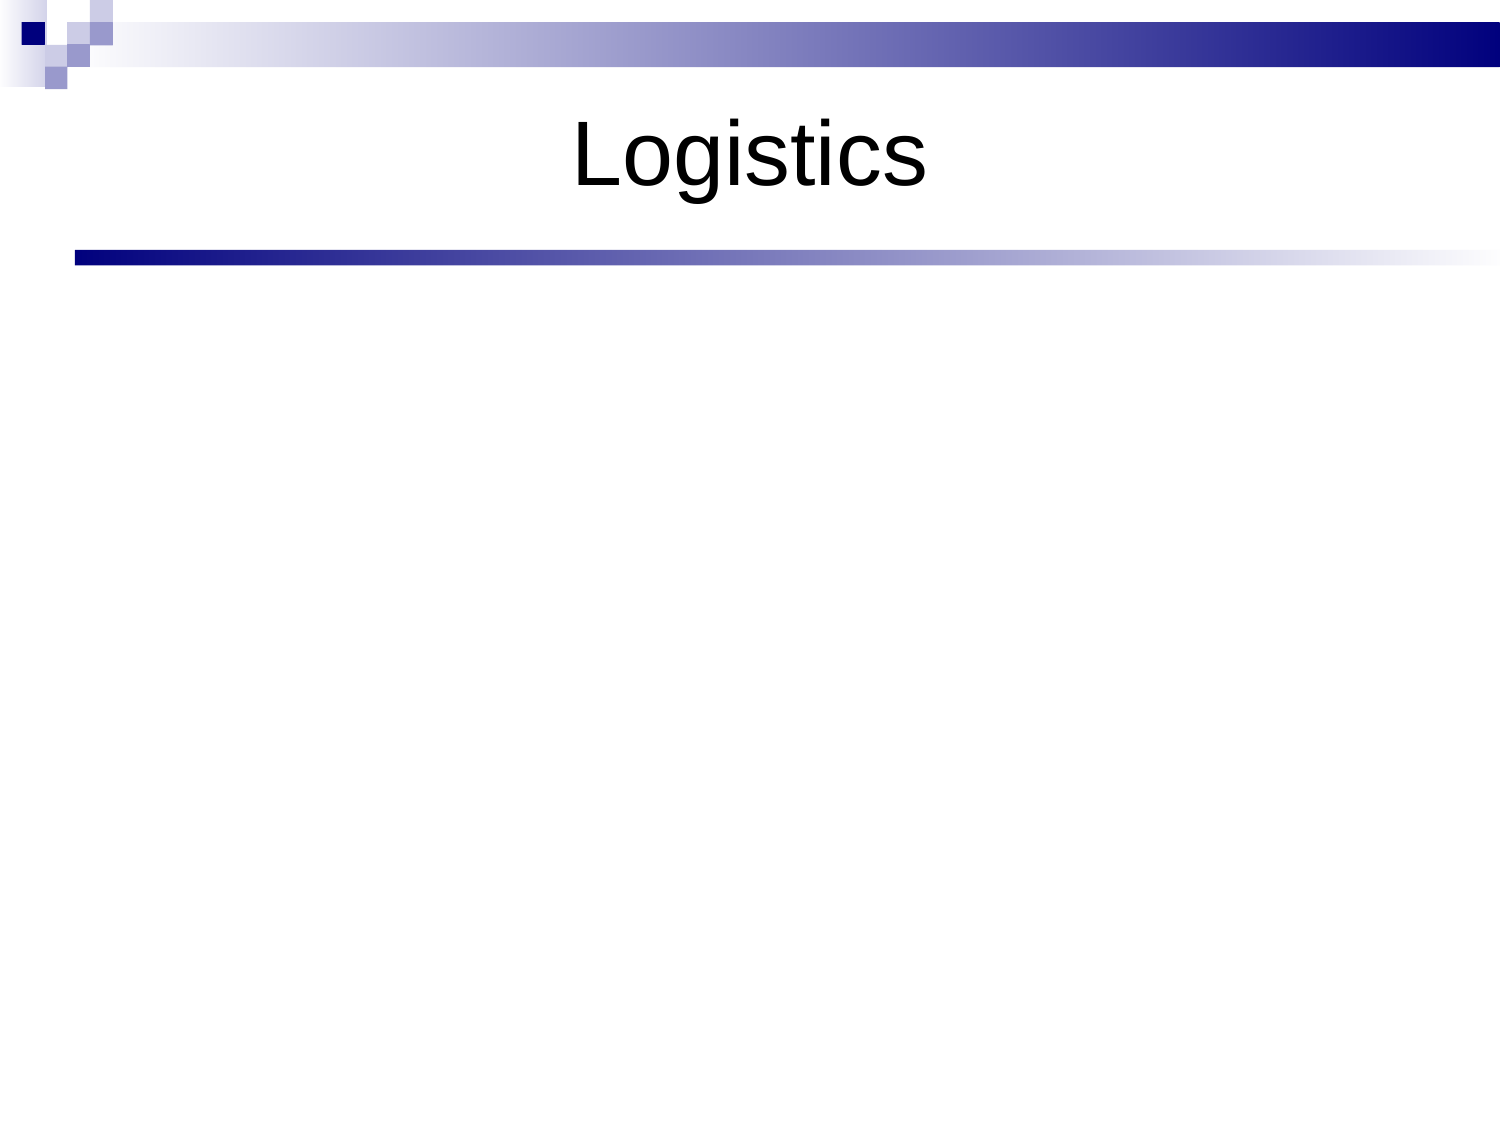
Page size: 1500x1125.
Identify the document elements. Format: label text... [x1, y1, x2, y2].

title Logistics [75, 75, 1426, 238]
